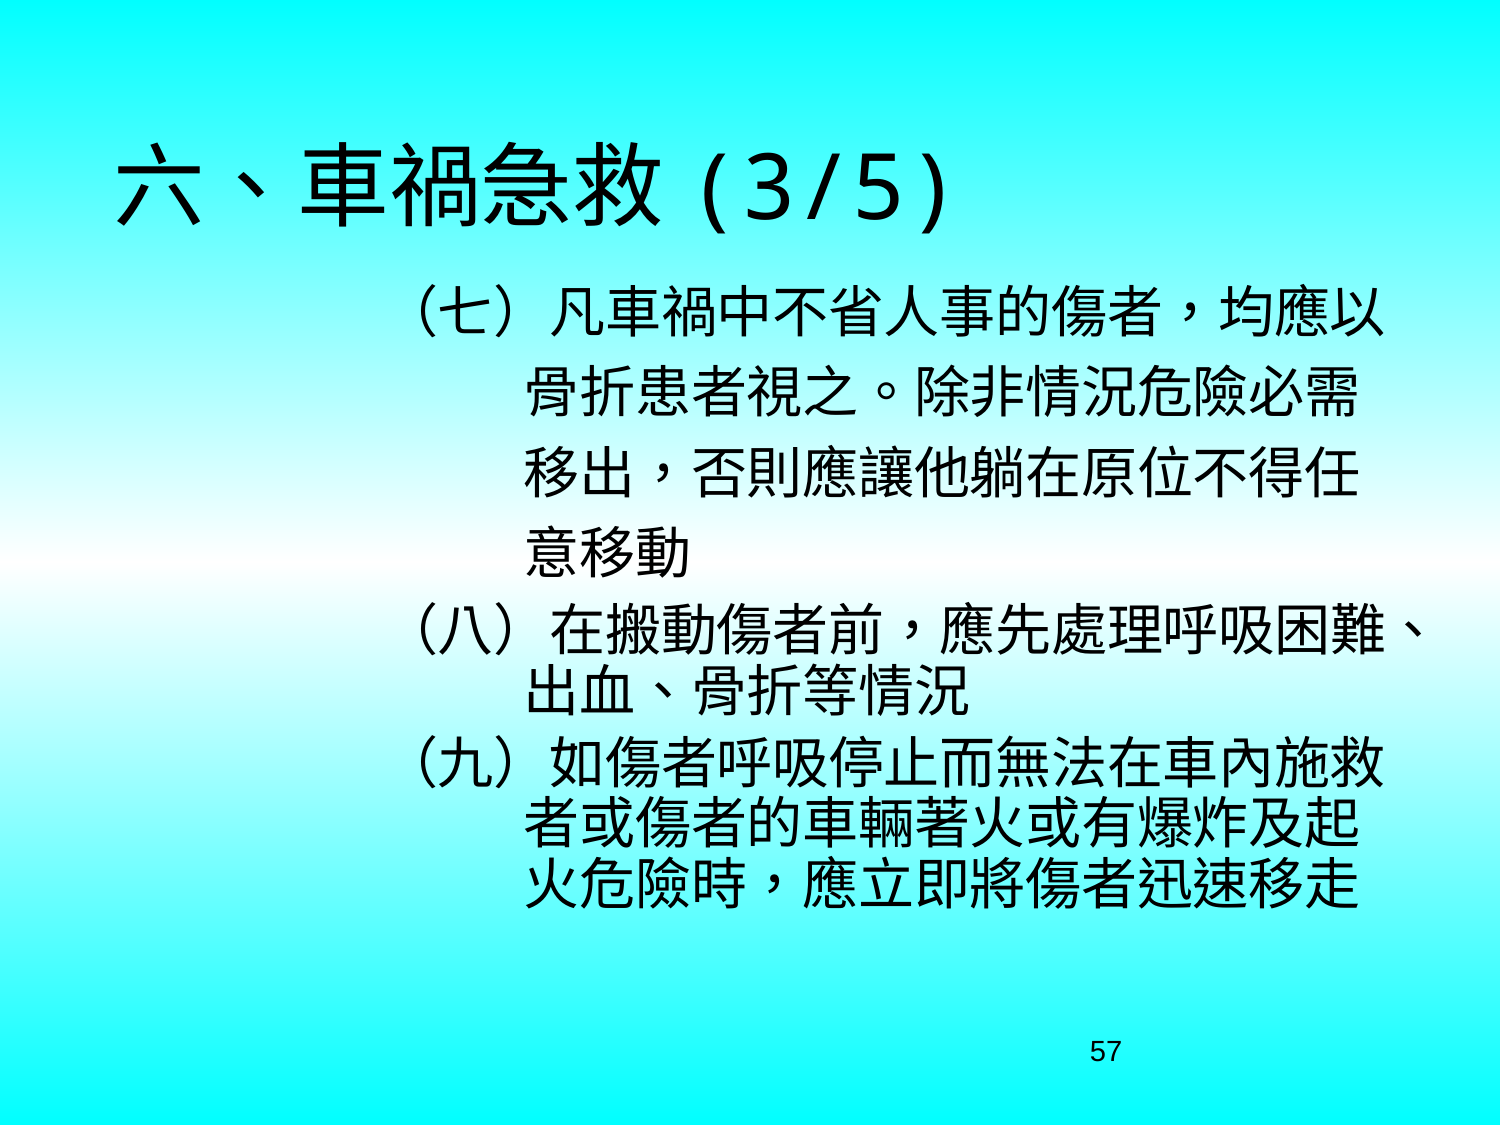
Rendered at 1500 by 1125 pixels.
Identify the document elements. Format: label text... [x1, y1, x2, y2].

list （七）凡車禍中不省人事的傷者，均應以骨折患者視之。除非情況危險必需移出，否則應讓他躺在原位不得任意移動 （八）在搬動傷者前，應先處理呼吸困難、出血、骨折等情況 （九）如傷者呼吸停止而無法在車內施救者或傷者的車輛著火或有爆炸及起火危險時，應立即將傷者迅速移走 [0, 255, 1424, 931]
text_box [1074, 1024, 1426, 1103]
title 六、車禍急救(3/5) [98, 54, 1500, 243]
